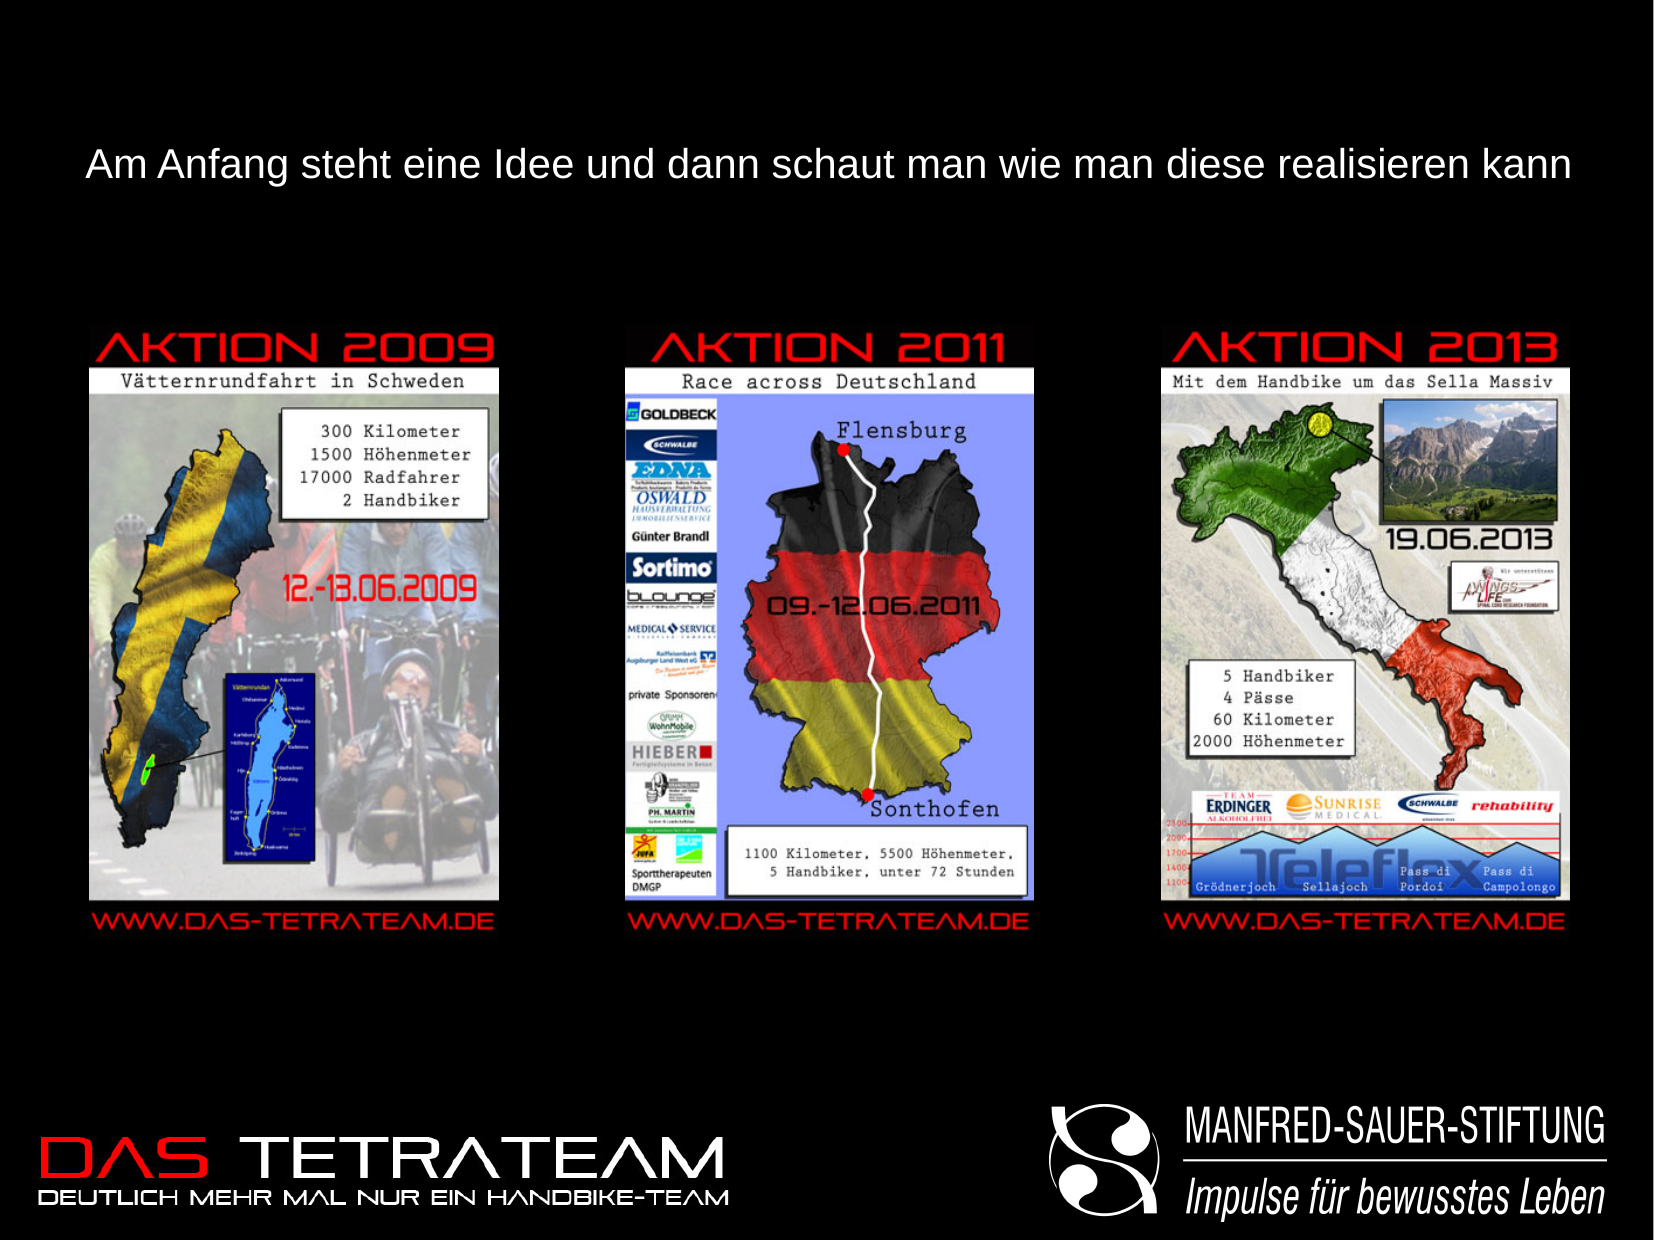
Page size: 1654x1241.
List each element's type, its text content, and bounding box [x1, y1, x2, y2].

picture [625, 324, 1034, 940]
picture [16, 1121, 762, 1216]
picture [1161, 324, 1570, 940]
picture [89, 324, 499, 940]
picture [1049, 1104, 1607, 1222]
text_box Am Anfang steht eine Idee und dann schaut man wie man diese realisieren kann [70, 129, 1601, 260]
